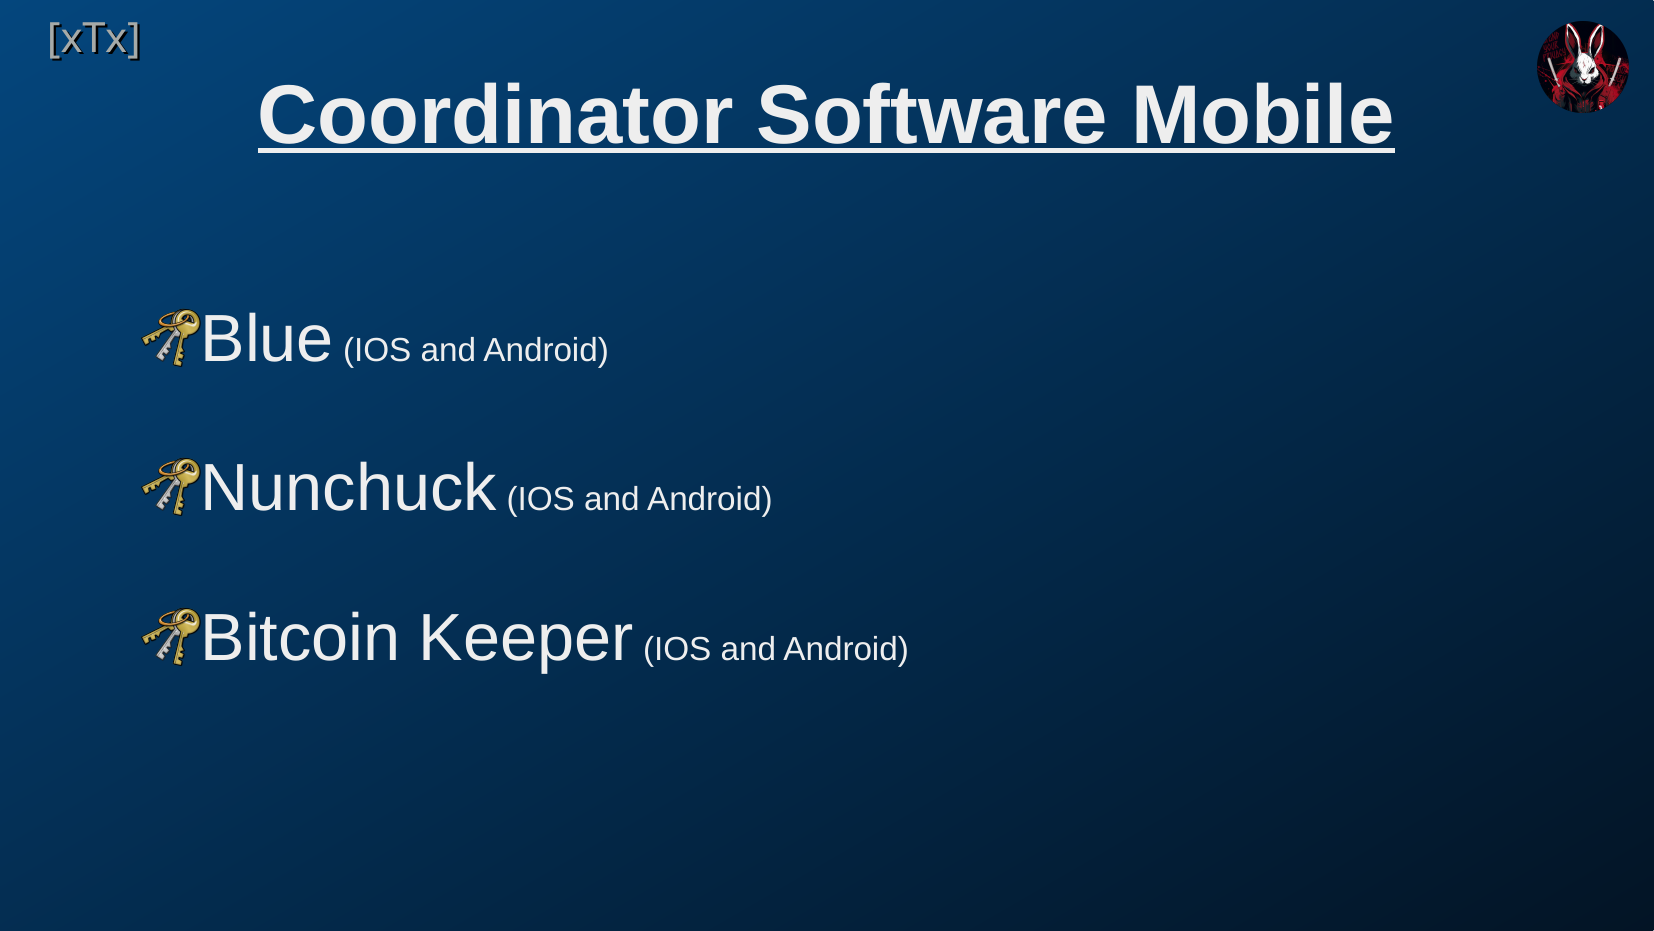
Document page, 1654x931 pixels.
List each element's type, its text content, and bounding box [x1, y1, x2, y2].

picture [1537, 21, 1629, 113]
subtitle Blue (IOS and Android) Nunchuck (IOS and Android) Bitcoin Keeper (IOS and Android) [82, 225, 1538, 676]
title Coordinator Software Mobile [82, 37, 1571, 193]
text_box [xTx] [0, 0, 188, 76]
